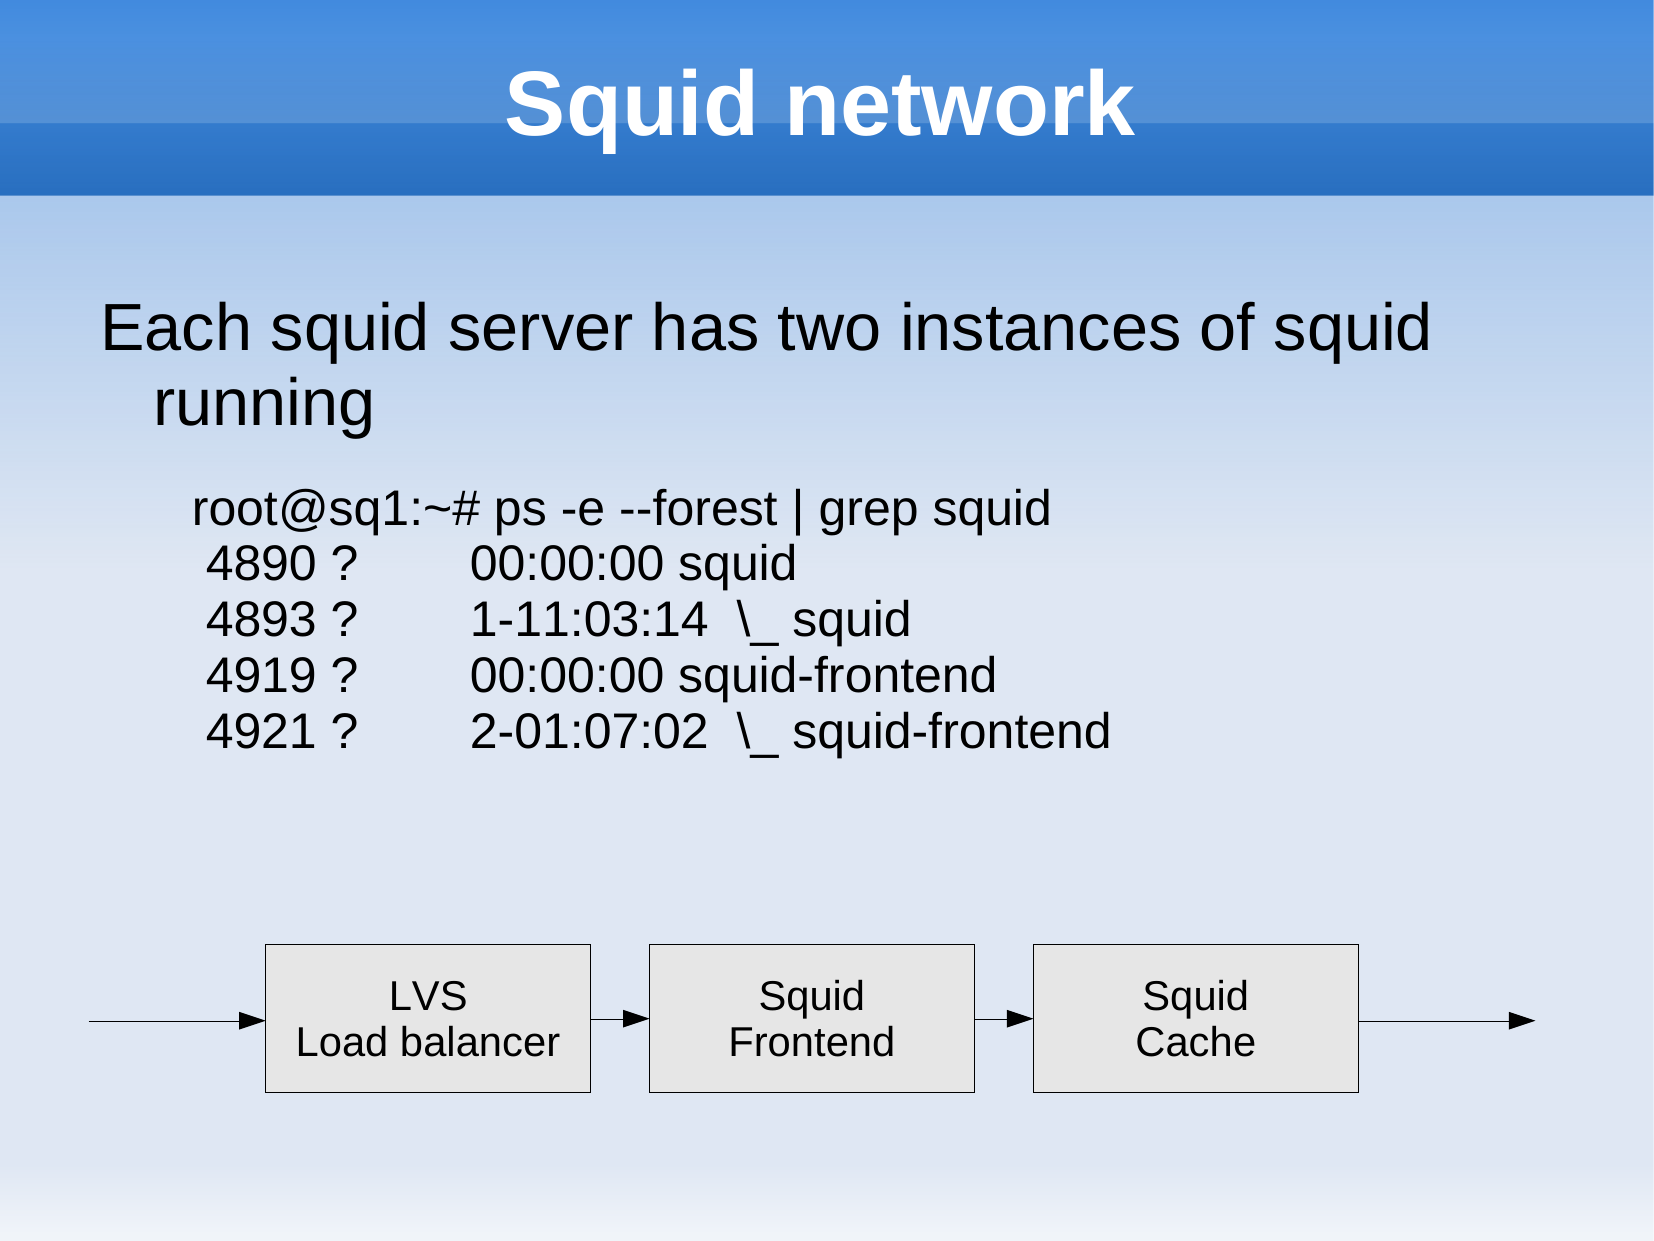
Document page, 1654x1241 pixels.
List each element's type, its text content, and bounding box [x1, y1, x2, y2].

list Each squid server has two instances of squid running [82, 290, 1571, 1109]
text_box Squid Frontend [649, 944, 975, 1093]
text_box root@sq1:~# ps -e --forest | grep squid 4890 ? 00:00:00 squid 4893 ? 1-11:03:14 \_ squid 4919 ? 00:00:00 squid-frontend 4921 ? 2-01:07:02 \_ squid-frontend [177, 472, 1565, 821]
text_box LVS Load balancer [265, 944, 591, 1093]
text_box Squid Cache [1033, 944, 1359, 1093]
picture [0, 0, 1654, 1241]
title Squid network [76, 0, 1565, 208]
